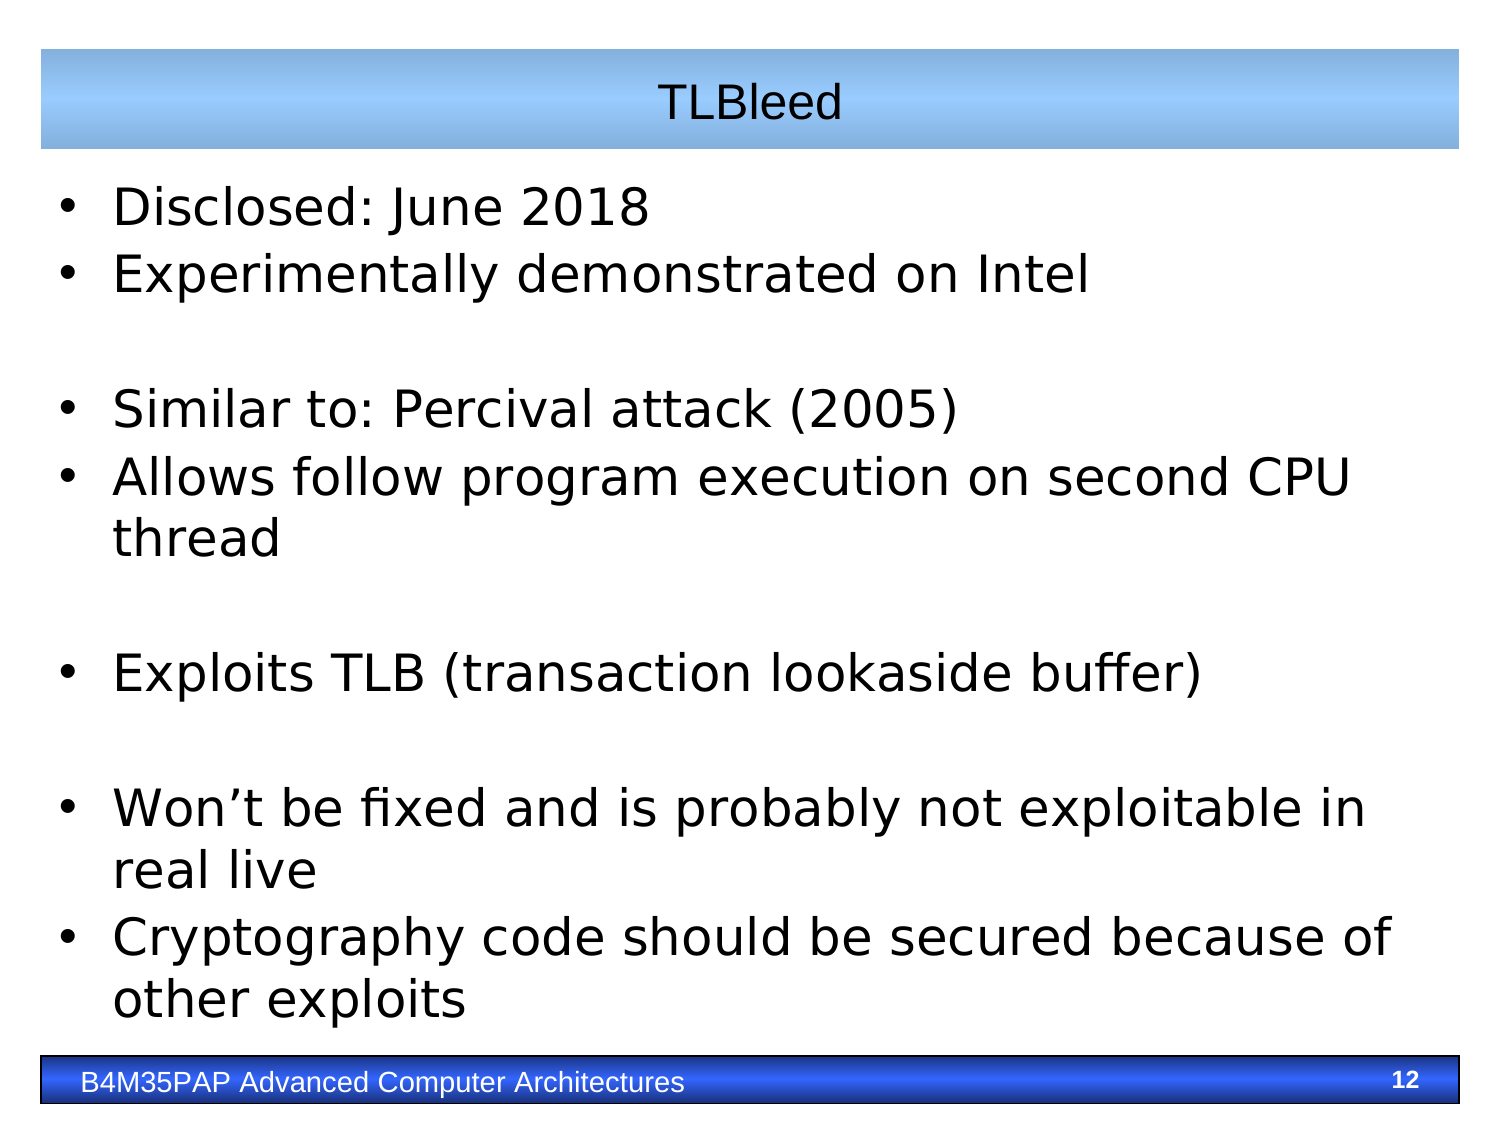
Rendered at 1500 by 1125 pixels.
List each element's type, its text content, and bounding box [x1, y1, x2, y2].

title TLBleed [41, 49, 1459, 149]
list Disclosed: June 2018 Experimentally demonstrated on Intel Similar to: Percival attack (2005) Allows follow program execution on second CPU thread Exploits TLB (transaction lookaside buffer) Won’t be fixed and is probably not exploitable in real live Cryptography code should be secured because of other exploits [44, 166, 1458, 1045]
